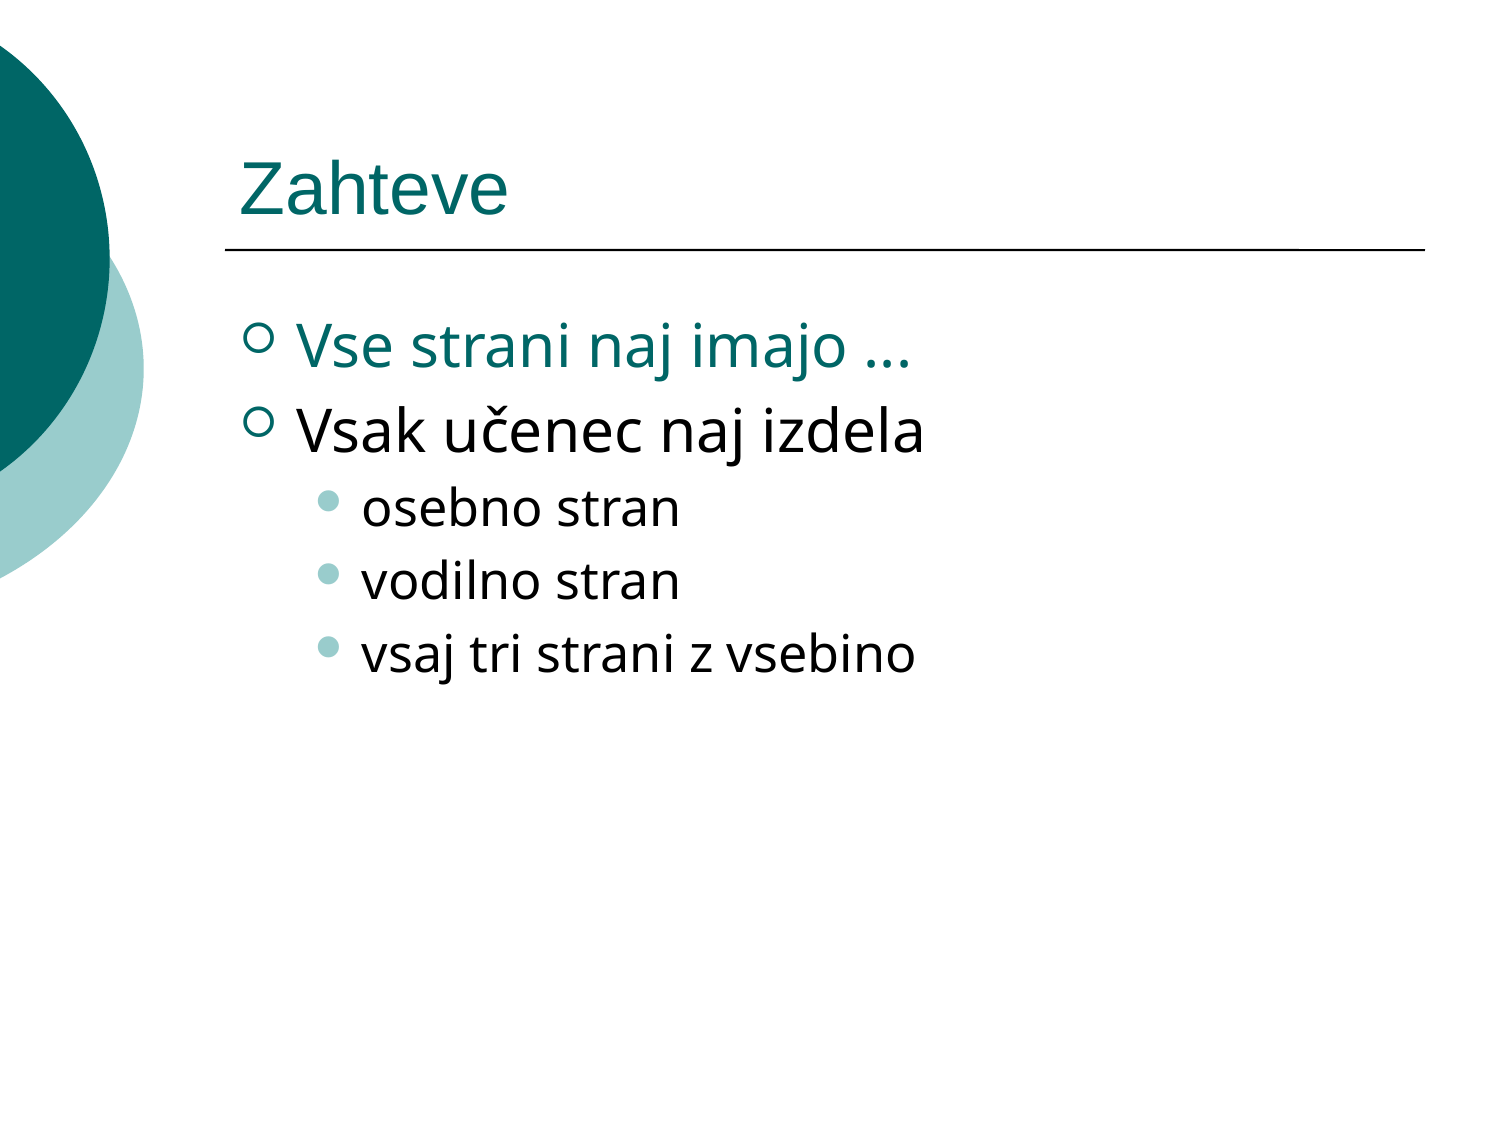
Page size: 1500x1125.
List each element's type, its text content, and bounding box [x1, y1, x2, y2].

title Zahteve [224, 49, 1425, 237]
list Vse strani naj imajo ... Vsak učenec naj izdela osebno stran vodilno stran vsaj tri strani z vsebino [224, 299, 1392, 975]
